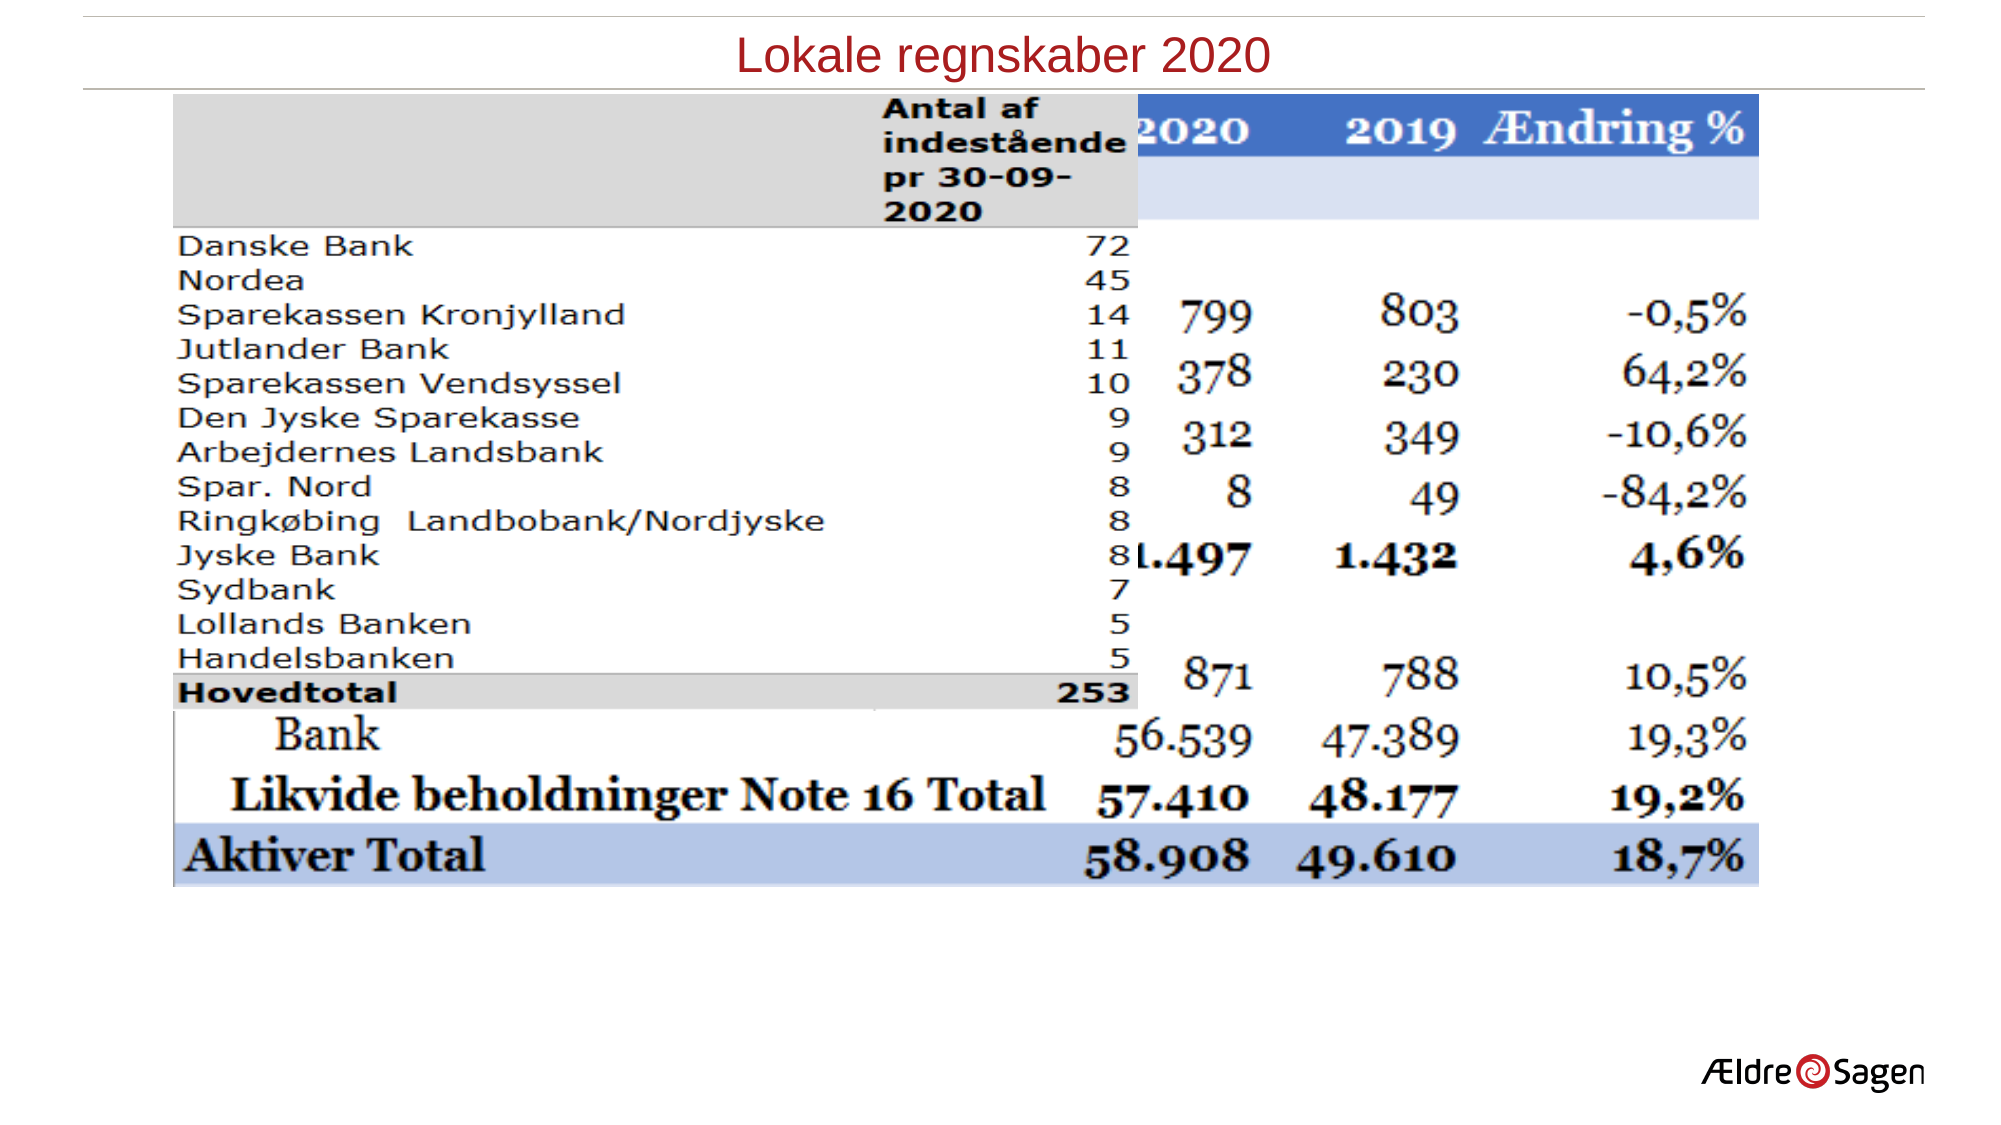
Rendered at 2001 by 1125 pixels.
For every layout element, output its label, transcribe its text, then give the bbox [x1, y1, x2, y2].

picture [173, 94, 1759, 887]
text_box Lokale regnskaber 2020 [82, 14, 1925, 92]
